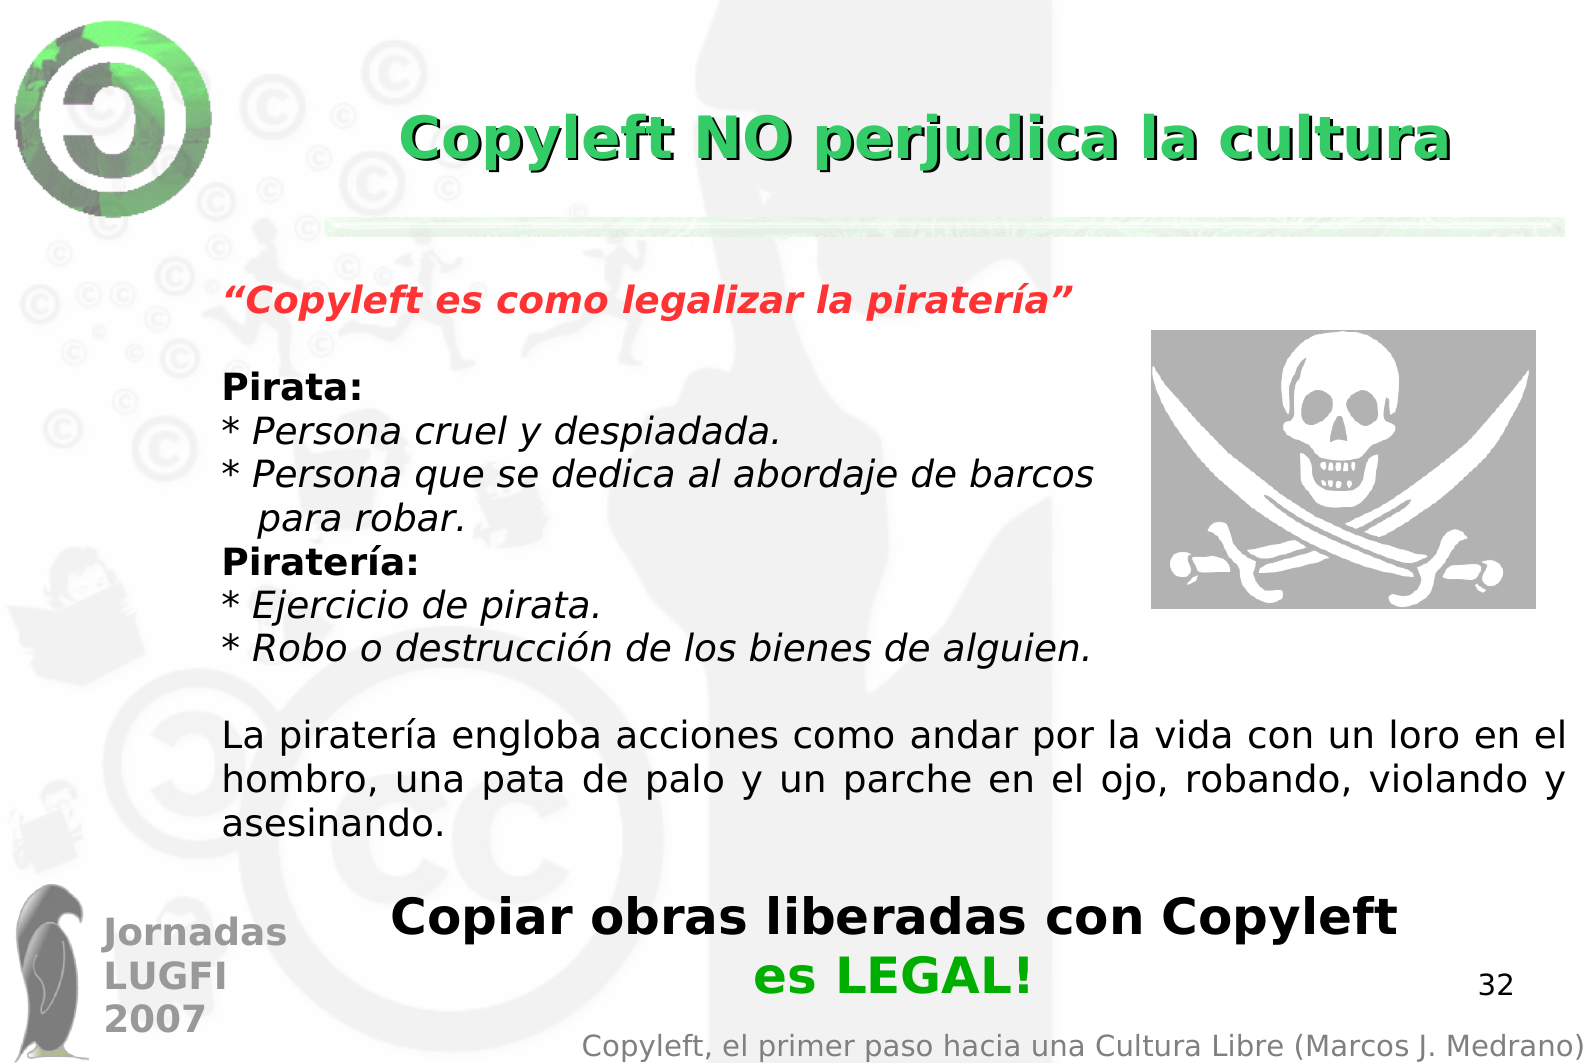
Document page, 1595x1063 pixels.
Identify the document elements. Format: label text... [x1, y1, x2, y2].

picture [1151, 330, 1536, 609]
text_box “Copyleft es como legalizar la piratería” Pirata: * Persona cruel y despiadada. * Persona que se dedica al abordaje de barcos para robar. Piratería: * Ejercicio de pirata. * Robo o destrucción de los bienes de alguien. La piratería engloba acciones como andar por la vida con un loro en el hombro, una pata de palo y un parche en el ojo, robando, violando y asesinando. Copiar obras liberadas con Copyleft es LEGAL! [206, 271, 1583, 1056]
text_box Copyleft NO perjudica la cultura [383, 96, 1536, 207]
